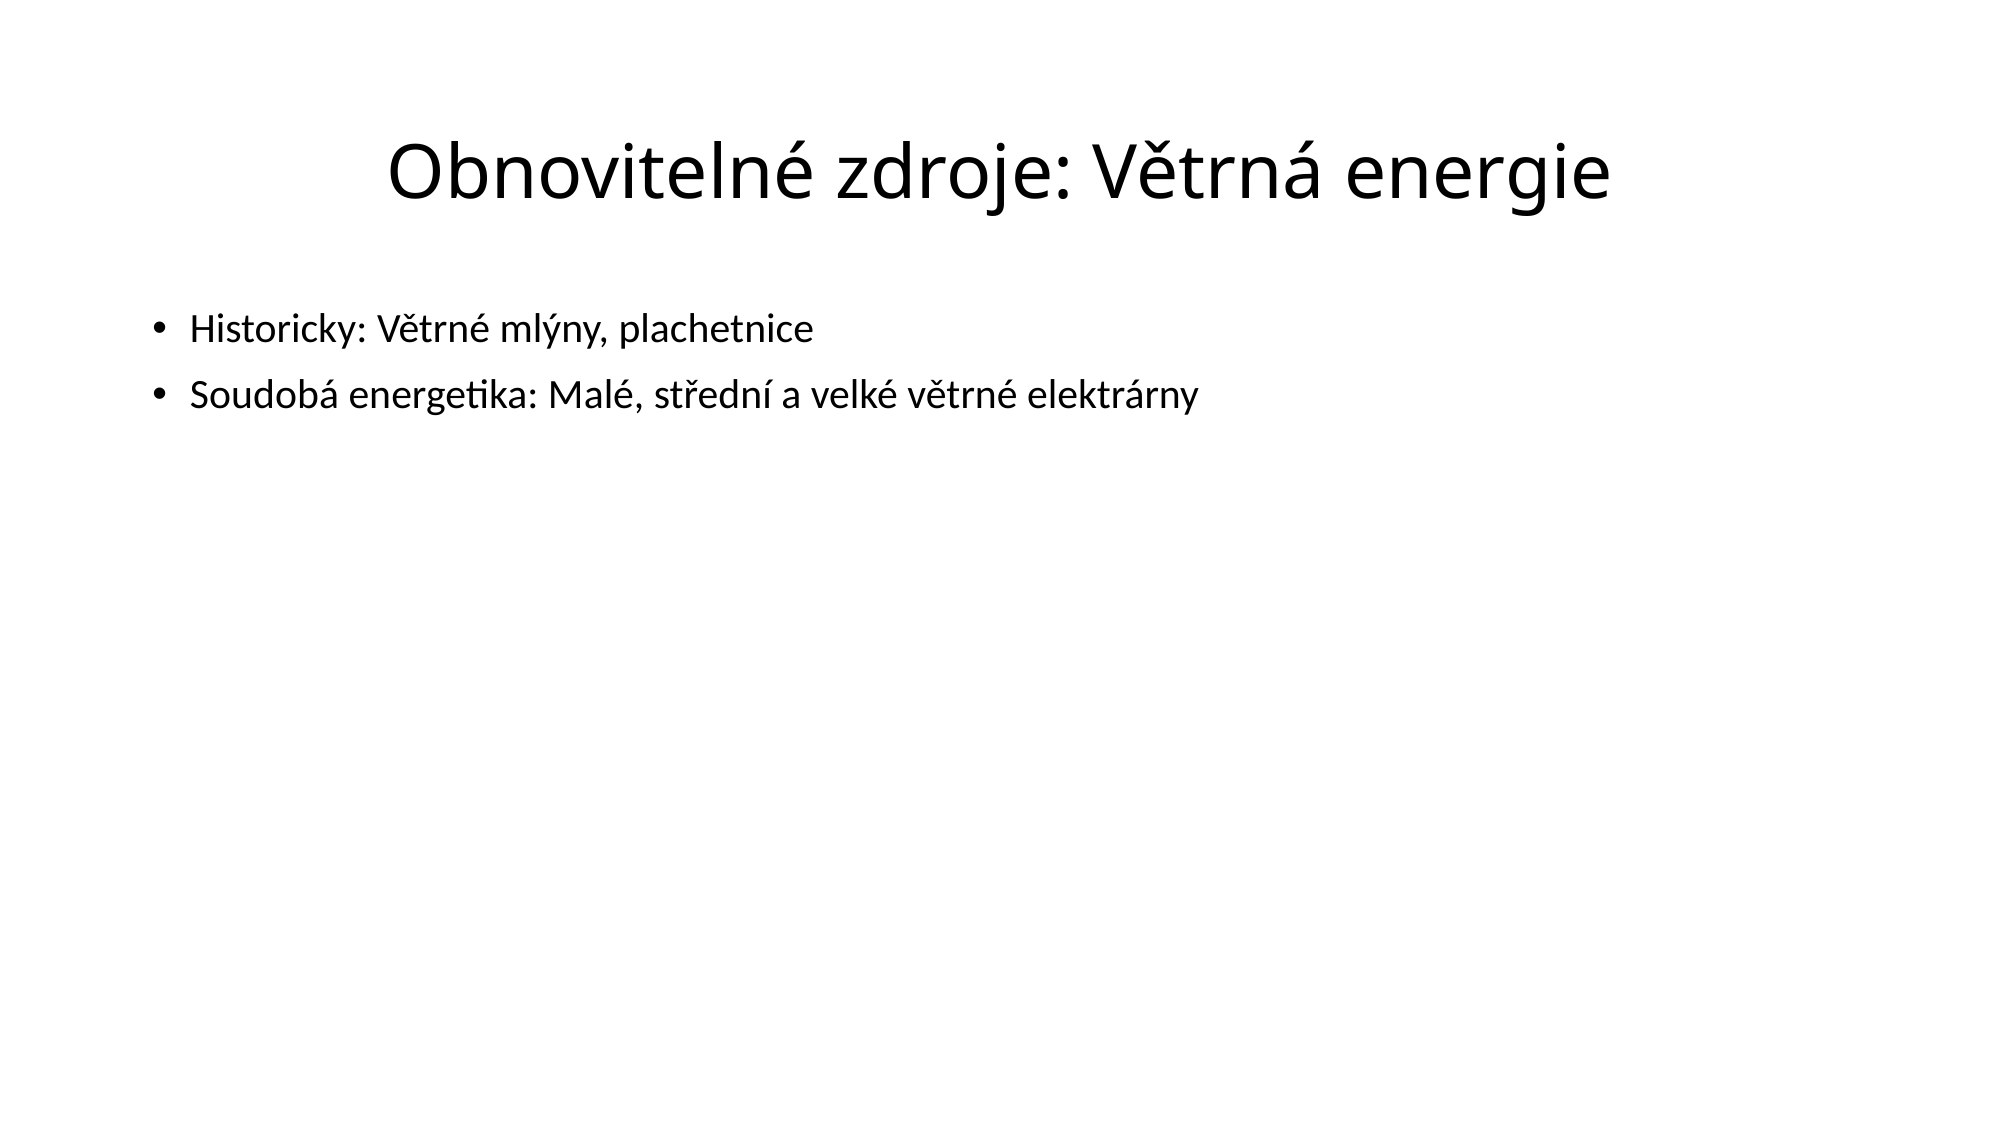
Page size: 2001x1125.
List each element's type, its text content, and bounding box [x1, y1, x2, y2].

title Obnovitelné zdroje: Větrná energie [137, 59, 1863, 278]
list Historicky: Větrné mlýny, plachetnice Soudobá energetika: Malé, střední a velké větrné elektrárny [137, 299, 1863, 1014]
